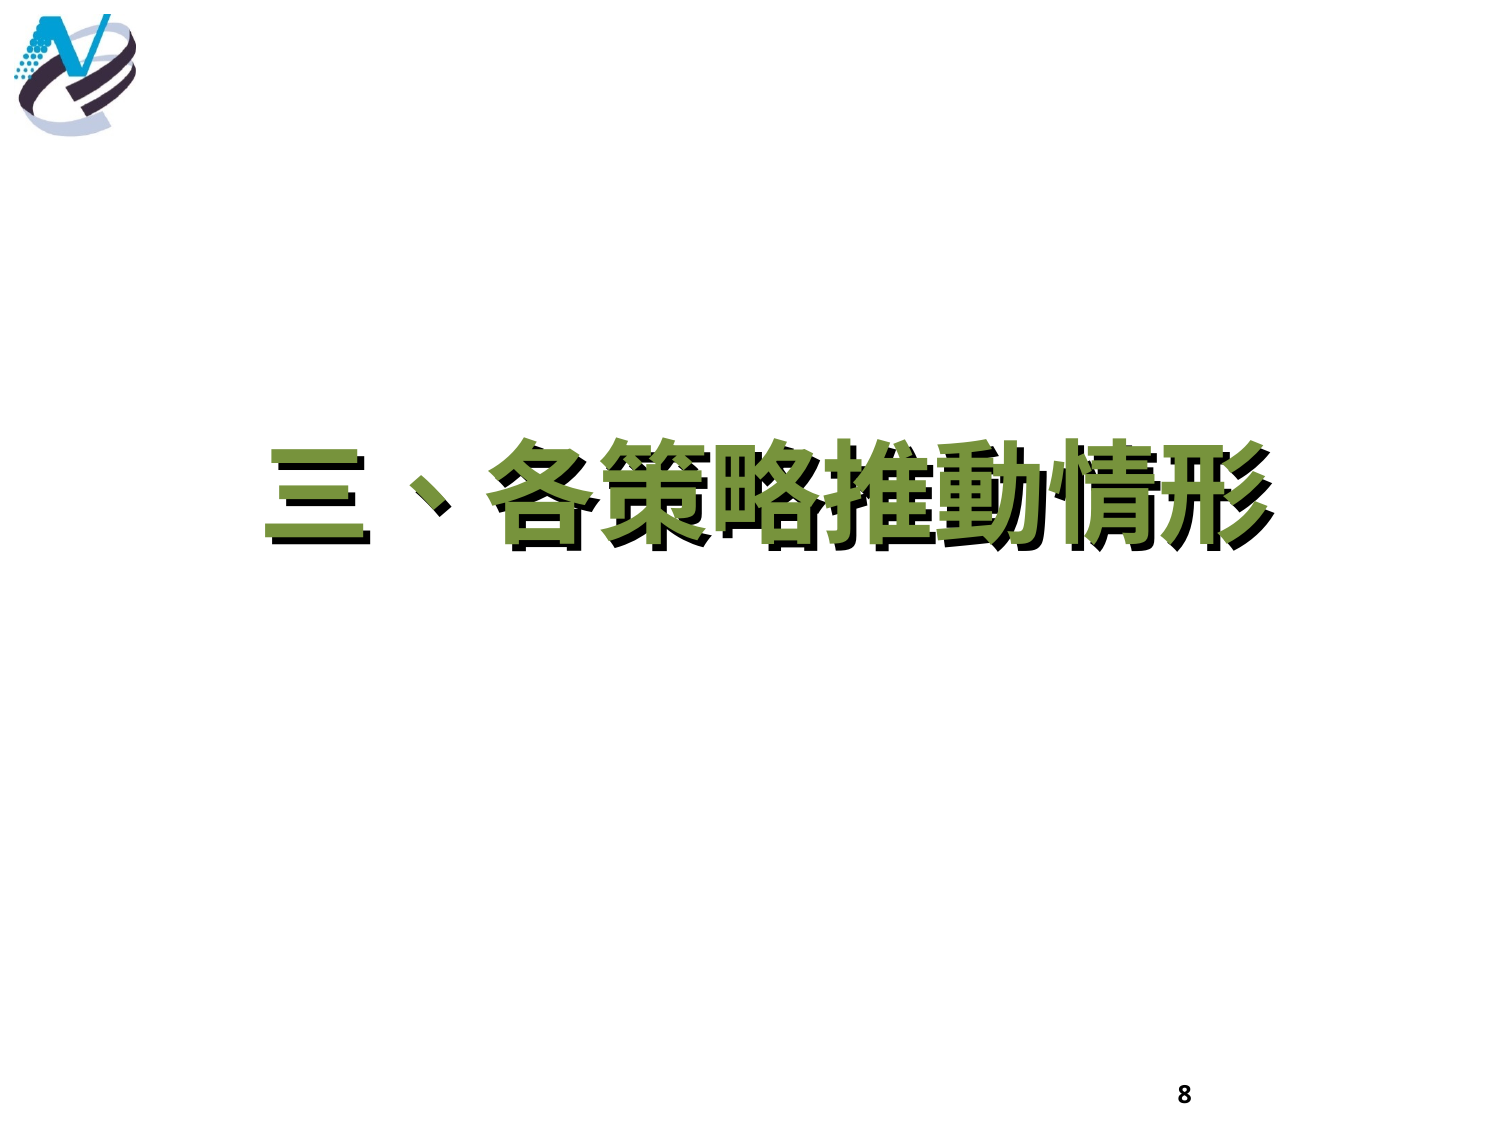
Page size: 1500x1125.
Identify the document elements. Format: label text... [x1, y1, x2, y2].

text_box 三、各策略推動情形 [88, 414, 1383, 633]
text_box 8 [1162, 1065, 1500, 1125]
